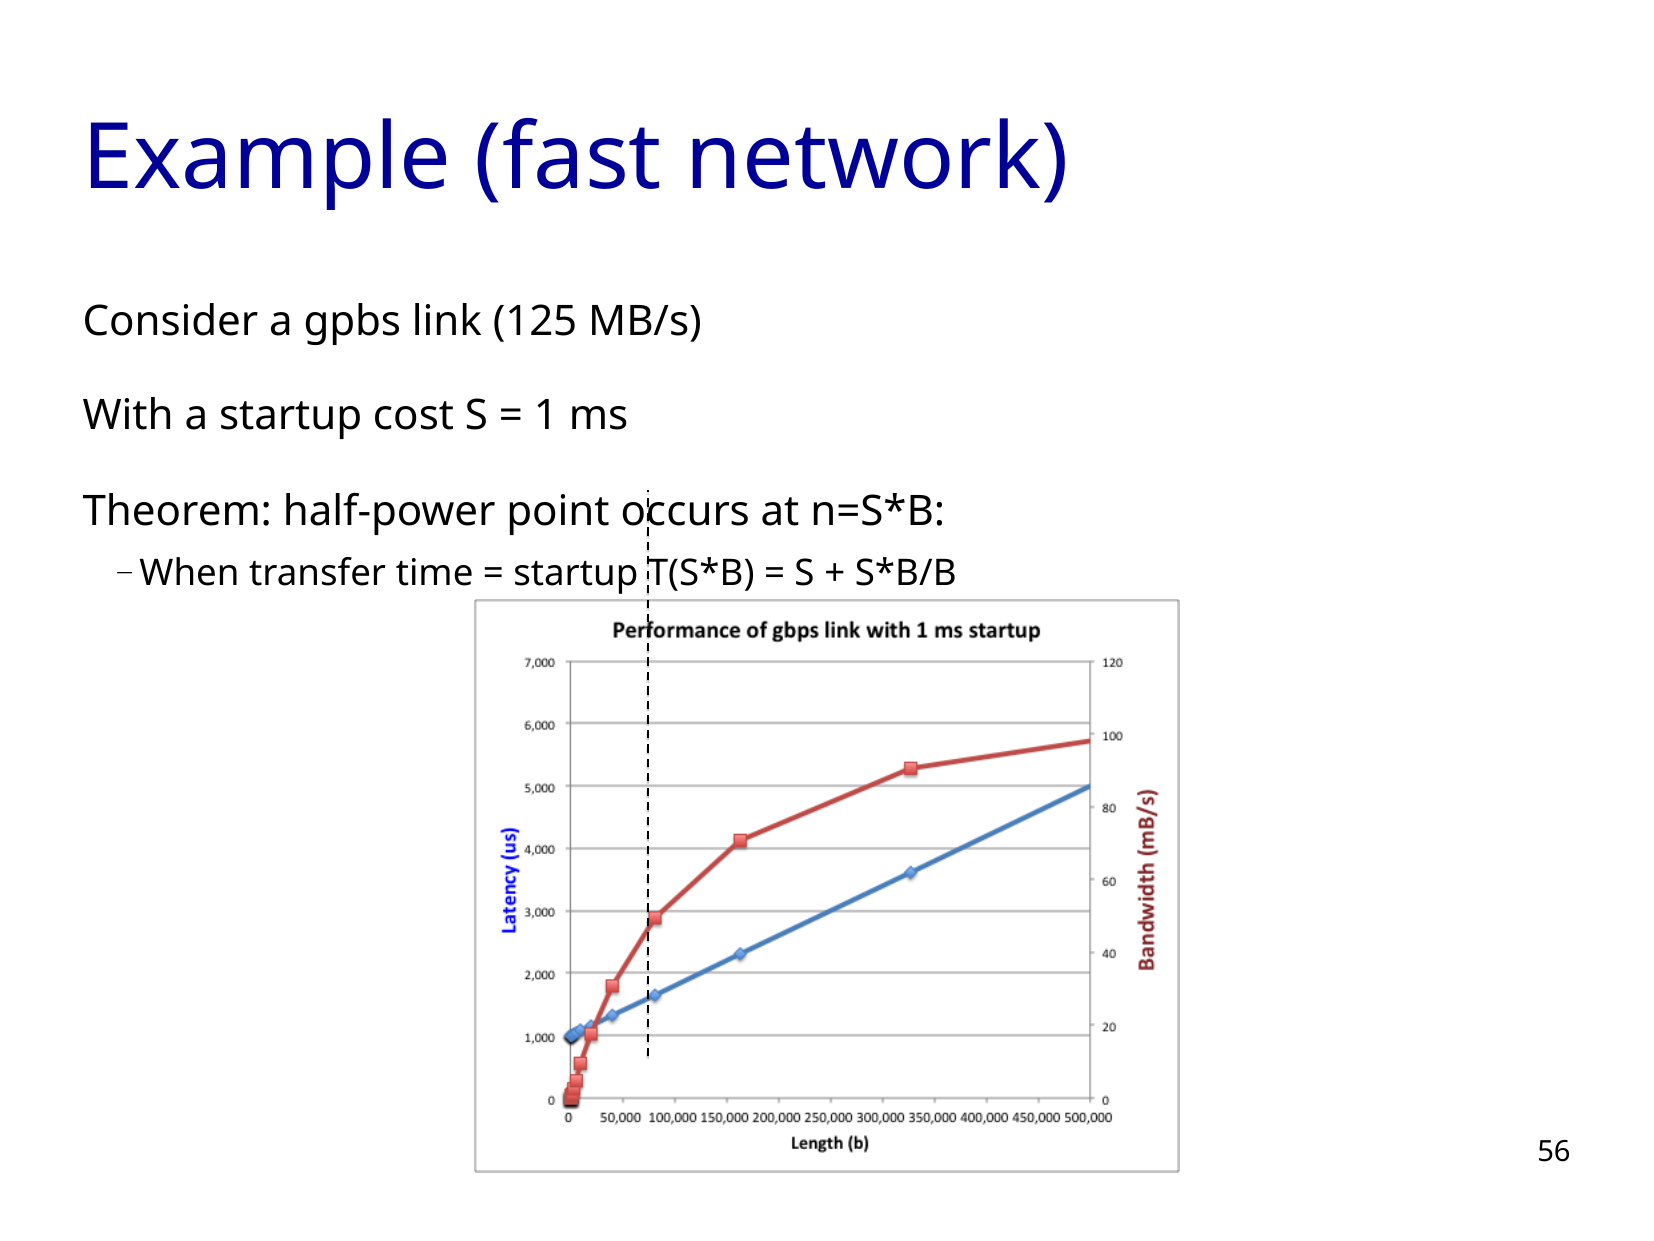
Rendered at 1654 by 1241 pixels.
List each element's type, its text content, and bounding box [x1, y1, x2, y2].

picture [474, 599, 1180, 1173]
list Consider a gpbs link (125 MB/s) With a startup cost S = 1 ms Theorem: half-power point occurs at n=S*B: When transfer time = startup T(S*B) = S + S*B/B [60, 290, 1571, 601]
title Example (fast network) [82, 49, 1571, 257]
